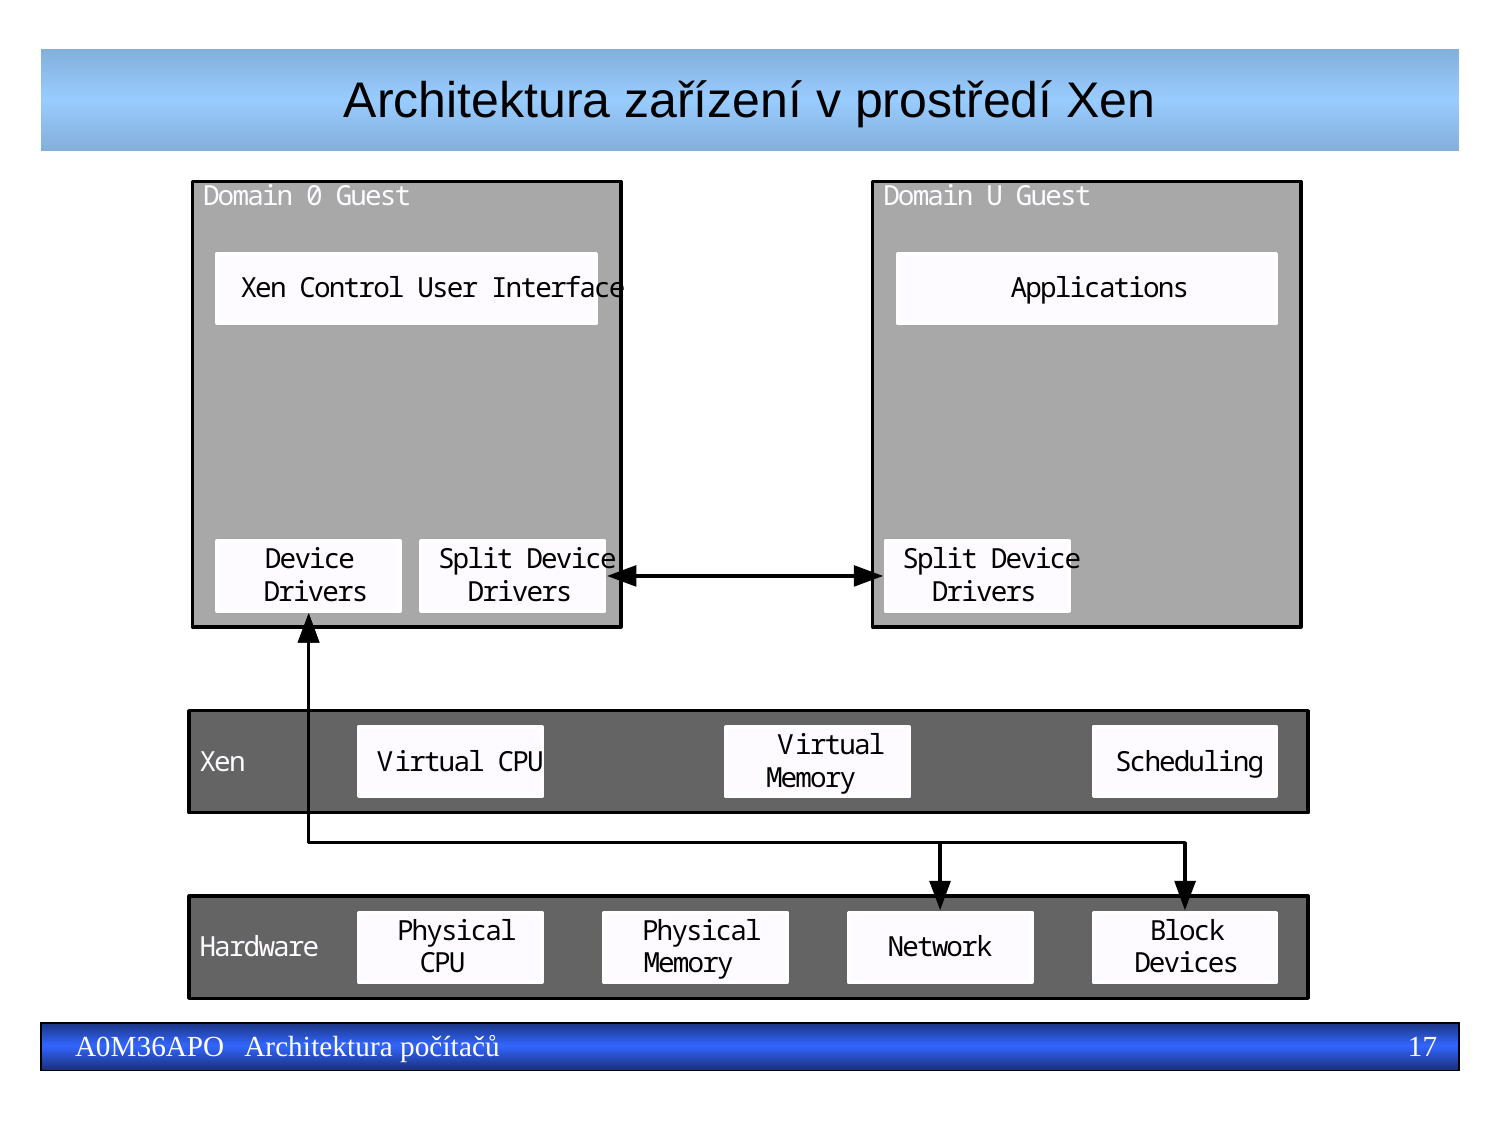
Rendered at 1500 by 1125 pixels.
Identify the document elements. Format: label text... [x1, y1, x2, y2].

title Architektura zařízení v prostředí Xen [41, 49, 1459, 151]
picture [174, 167, 1323, 1013]
